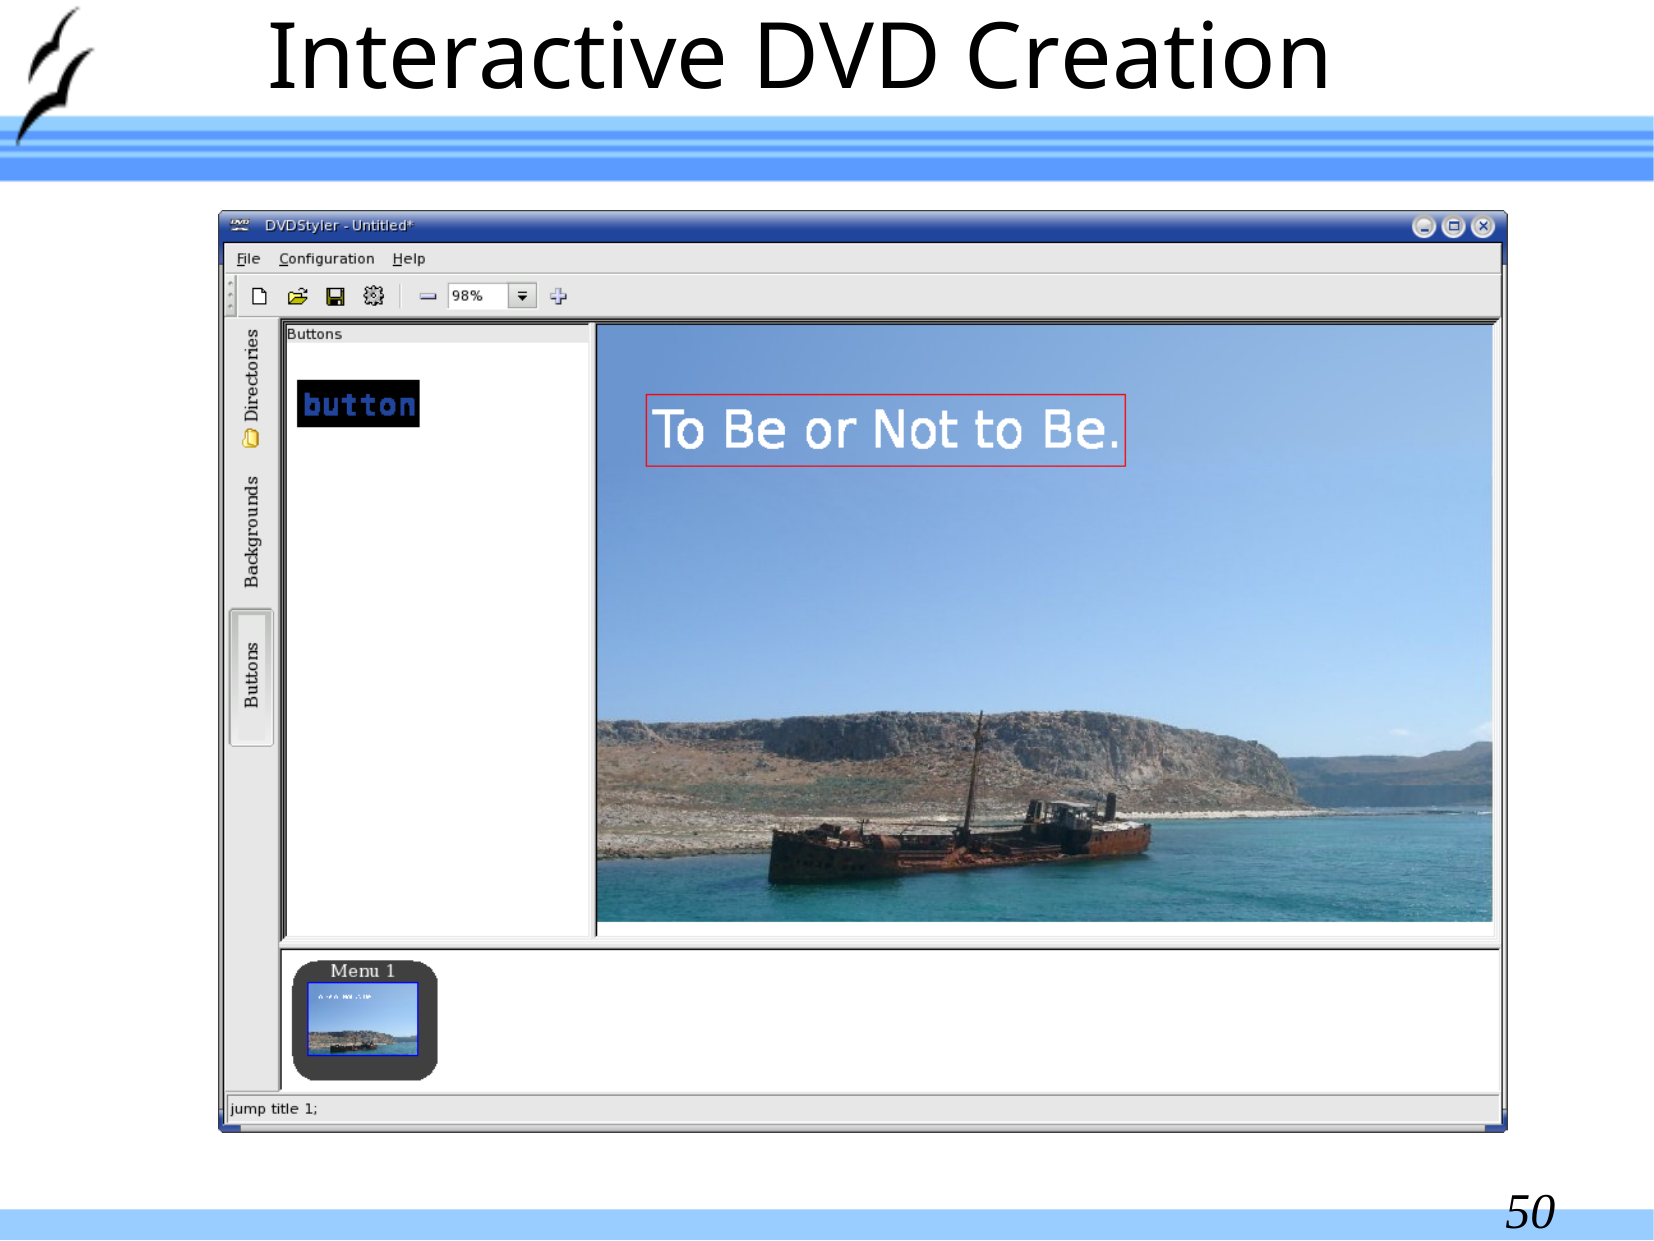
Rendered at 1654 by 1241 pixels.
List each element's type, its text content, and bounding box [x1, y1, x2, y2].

title Interactive DVD Creation [94, 0, 1507, 121]
picture [0, 0, 1654, 188]
picture [218, 210, 1508, 1133]
